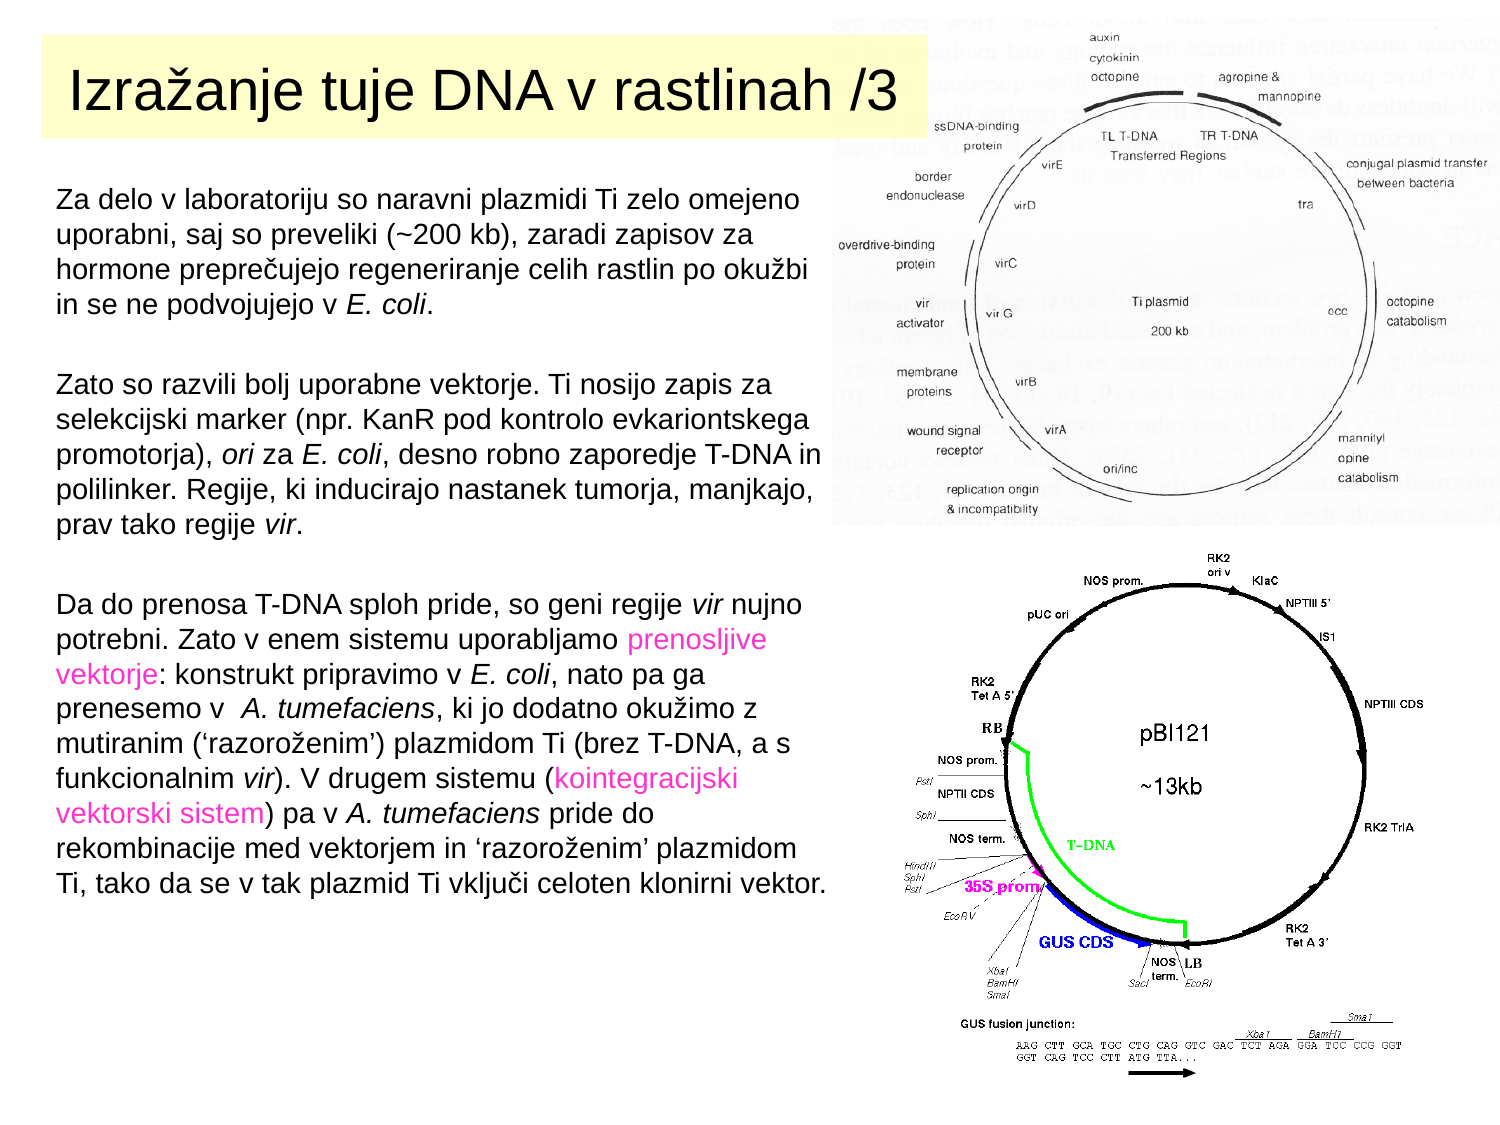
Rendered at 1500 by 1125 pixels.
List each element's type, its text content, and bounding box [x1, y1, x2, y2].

text_box Za delo v laboratoriju so naravni plazmidi Ti zelo omejeno uporabni, saj so preveliki (~200 kb), zaradi zapisov za hormone preprečujejo regeneriranje celih rastlin po okužbi in se ne podvojujejo v E. coli. Zato so razvili bolj uporabne vektorje. Ti nosijo zapis za selekcijski marker (npr. KanR pod kontrolo evkariontskega promotorja), ori za E. coli, desno robno zaporedje T-DNA in polilinker. Regije, ki inducirajo nastanek tumorja, manjkajo, prav tako regije vir. Da do prenosa T-DNA sploh pride, so geni regije vir nujno potrebni. Zato v enem sistemu uporabljamo prenosljive vektorje: konstrukt pripravimo v E. coli, nato pa ga prenesemo v A. tumefaciens, ki jo dodatno okužimo z mutiranim (‘razoroženim’) plazmidom Ti (brez T-DNA, a s funkcionalnim vir). V drugem sistemu (kointegracijski vektorski sistem) pa v A. tumefaciens pride do rekombinacije med vektorjem in ‘razoroženim’ plazmidom Ti, tako da se v tak plazmid Ti vključi celoten klonirni vektor. [41, 173, 845, 908]
picture [903, 550, 1425, 1078]
text_box Izražanje tuje DNA v rastlinah /3 [41, 34, 928, 139]
picture [832, 18, 1500, 527]
